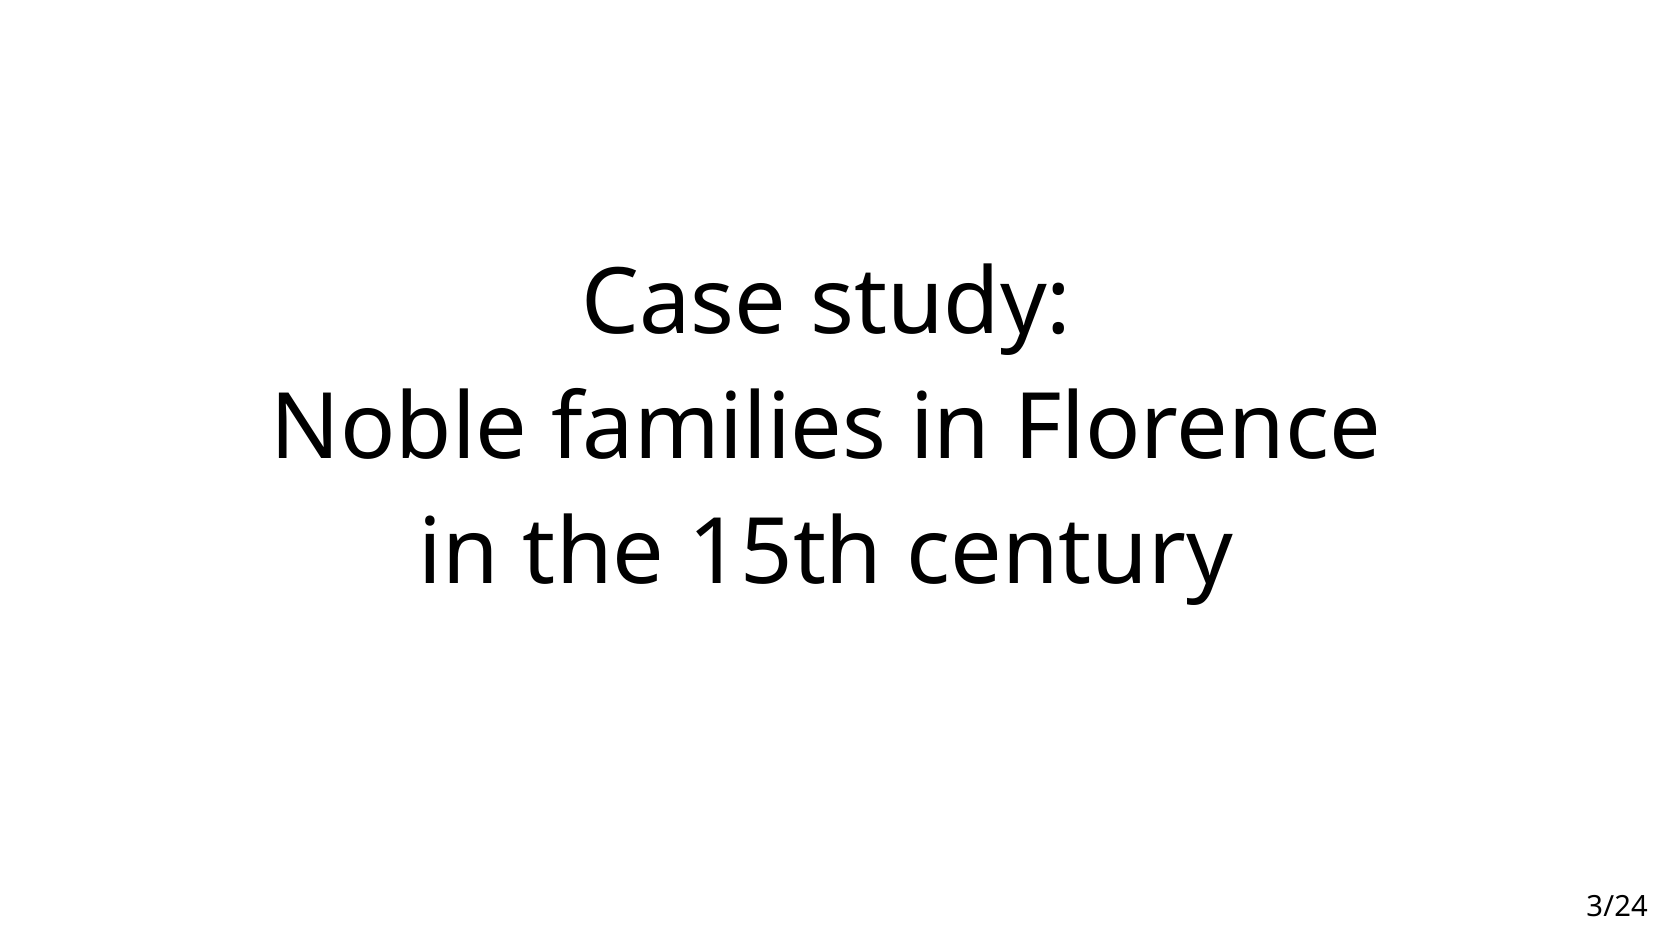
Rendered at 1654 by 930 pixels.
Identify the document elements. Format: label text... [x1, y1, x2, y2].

title Case study: Noble families in Florence in the 15th century [0, 229, 1653, 617]
